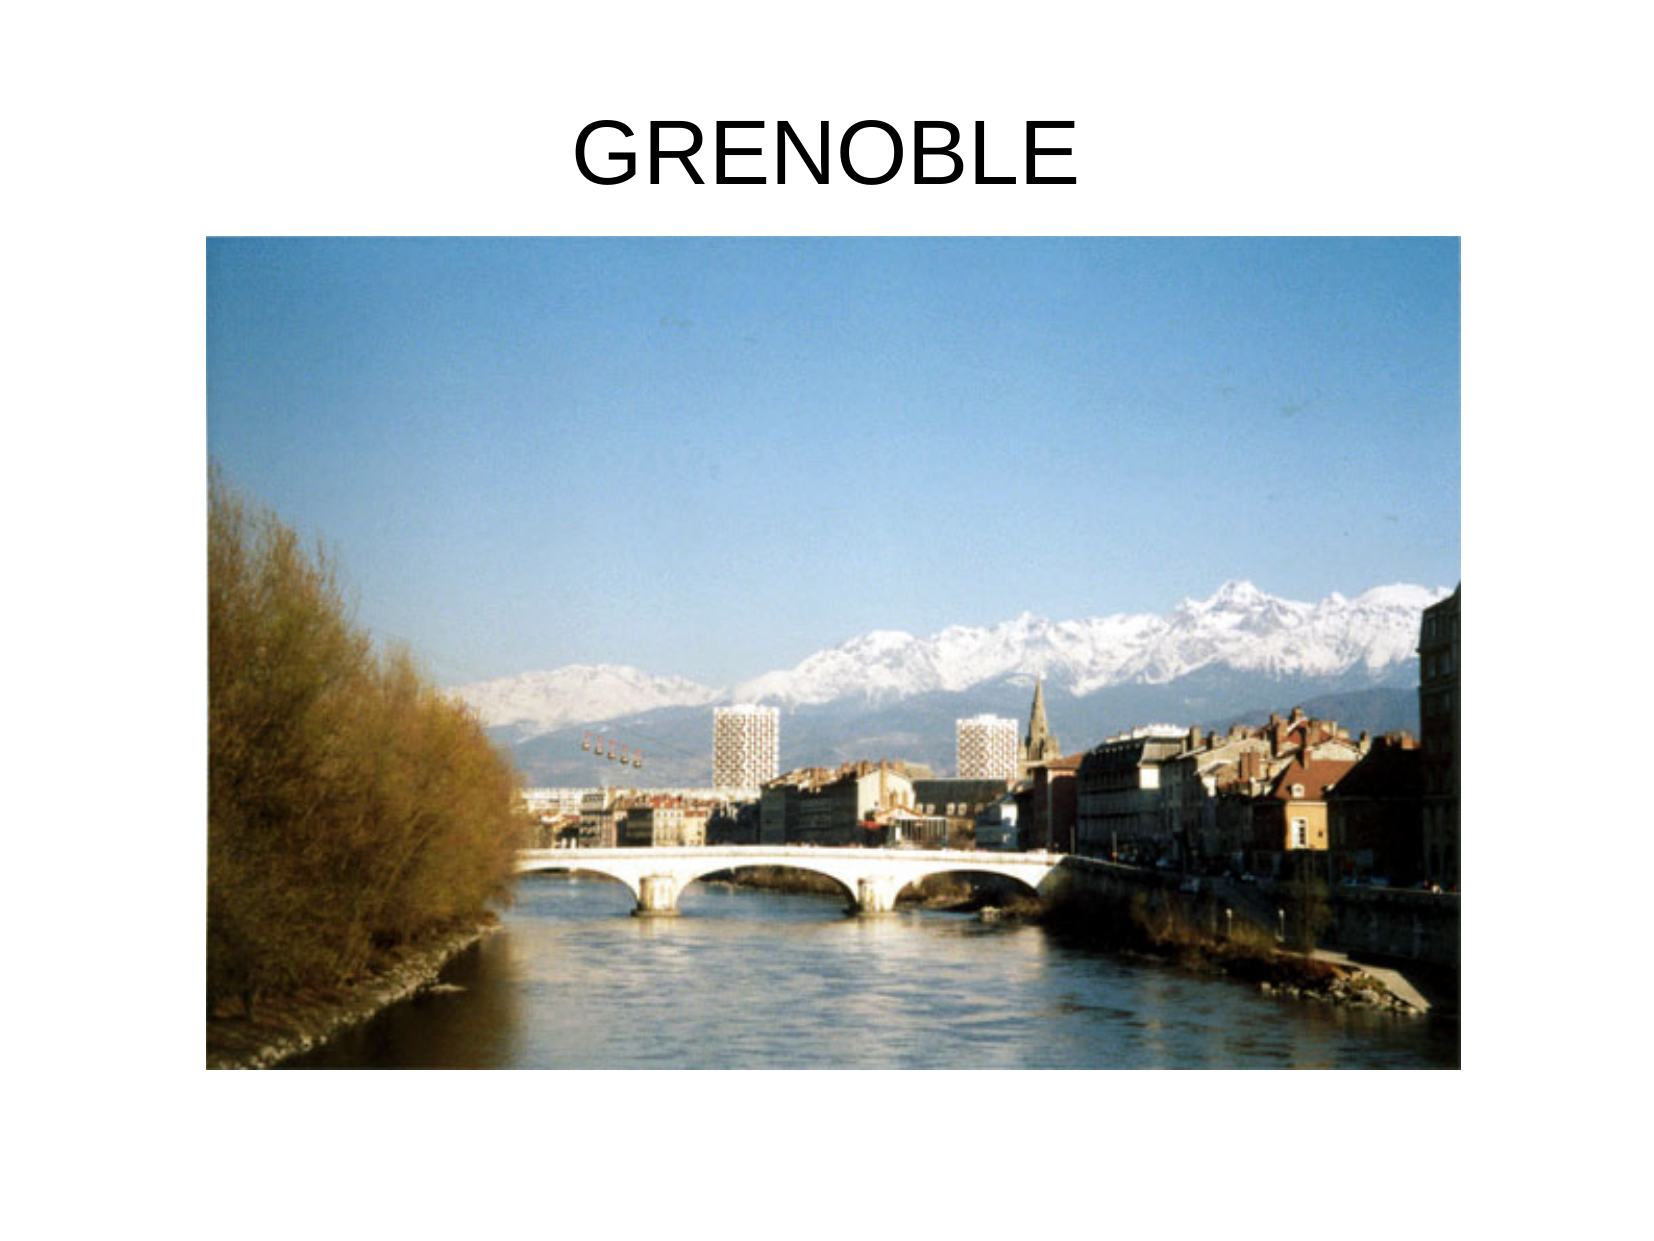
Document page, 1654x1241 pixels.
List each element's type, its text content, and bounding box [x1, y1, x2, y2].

picture [206, 236, 1461, 1070]
title GRENOBLE [82, 56, 1571, 250]
